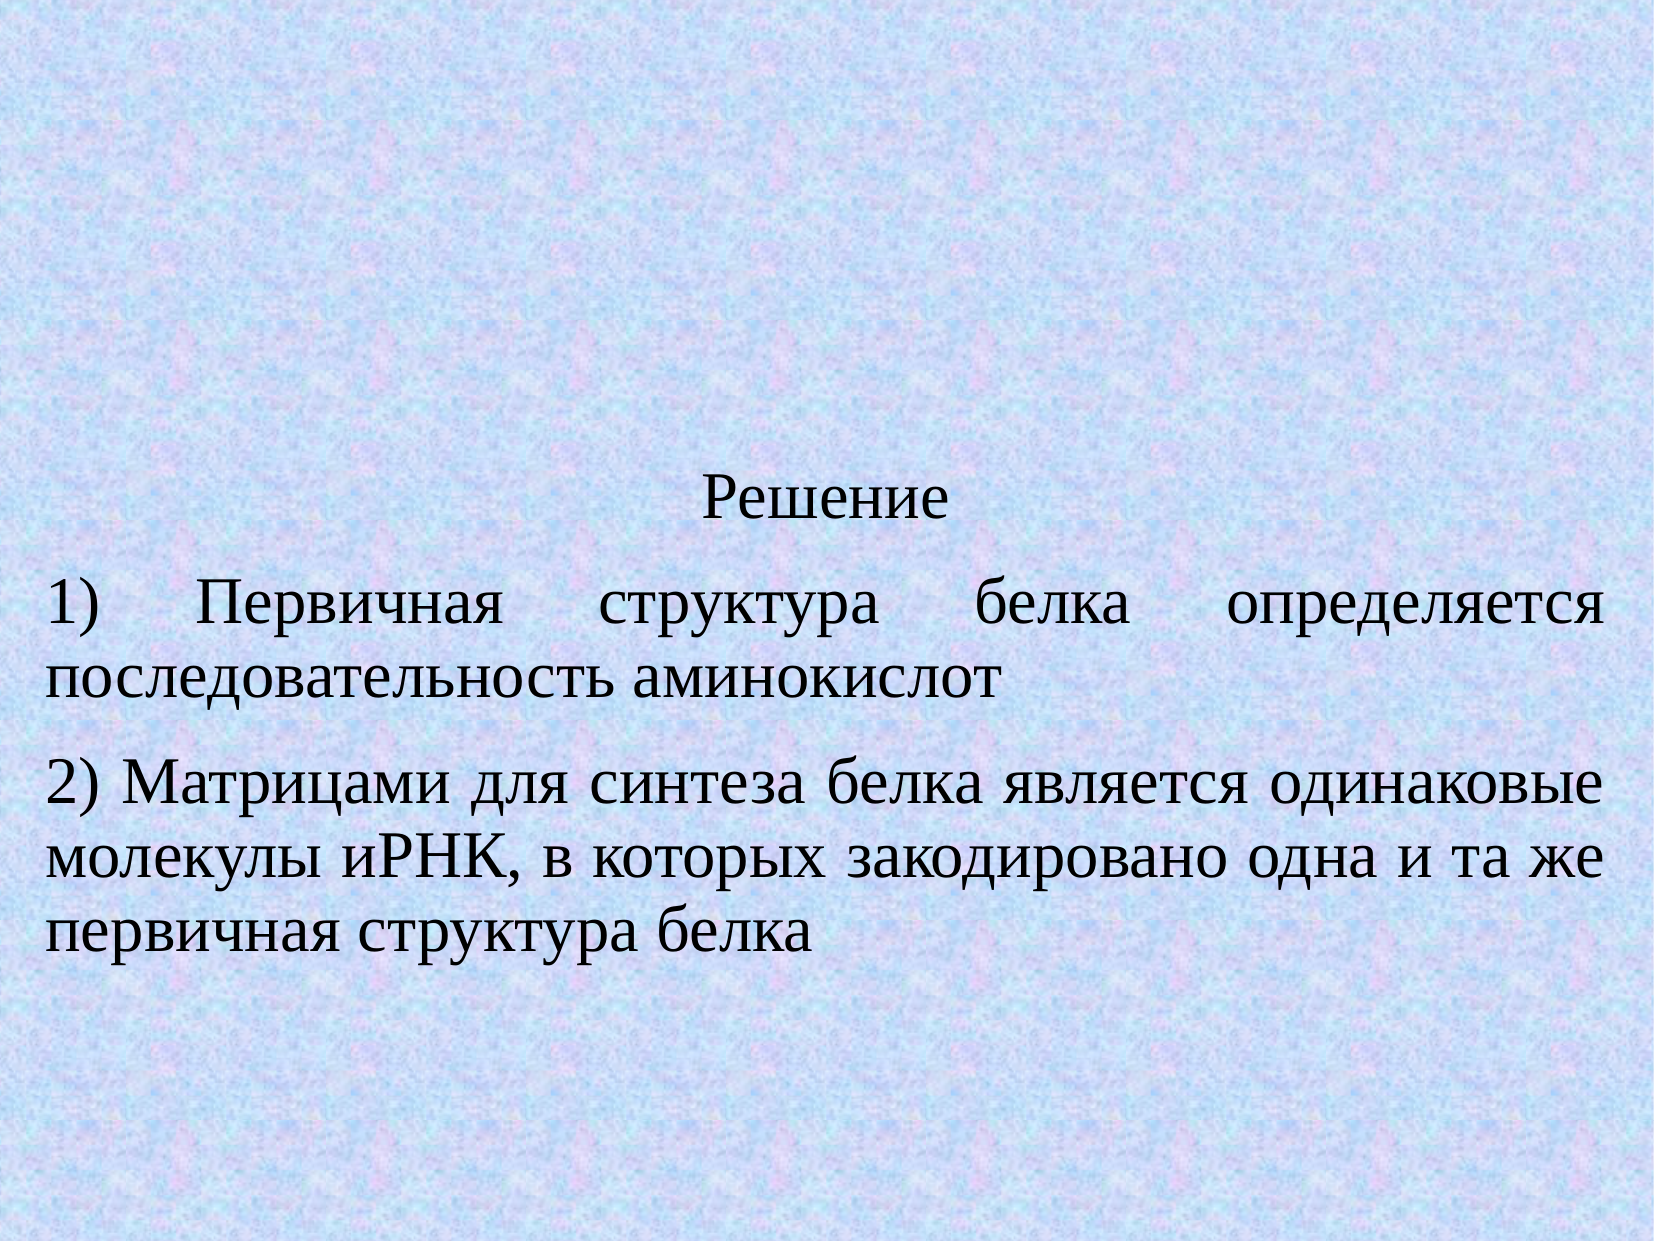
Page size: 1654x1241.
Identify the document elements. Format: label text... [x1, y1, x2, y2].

text_box Решение 1) Первичная структура белка определяется последовательность аминокислот 2) Матрицами для синтеза белка является одинаковые молекулы иРНК, в которых закодировано одна и та же первичная структура белка [30, 451, 1622, 974]
picture [0, 0, 1654, 1241]
